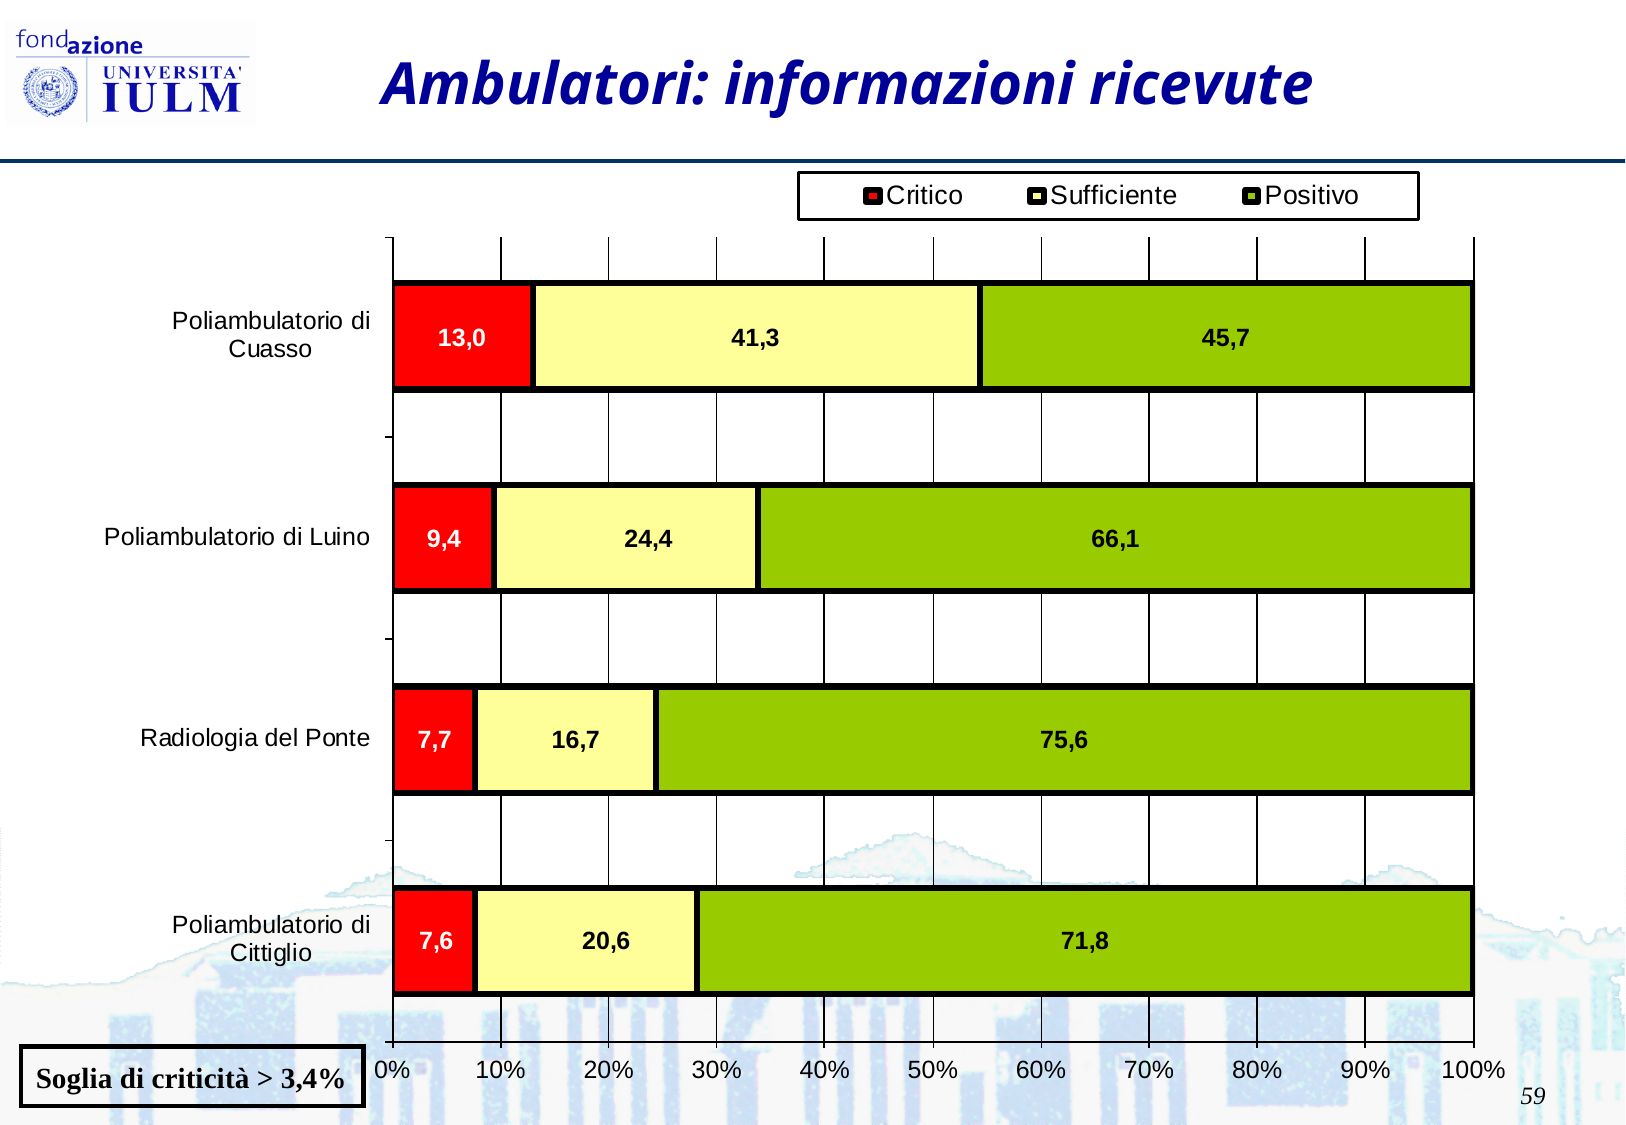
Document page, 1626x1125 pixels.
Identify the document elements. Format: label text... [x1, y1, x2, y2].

text_box Ambulatori: informazioni ricevute [304, 18, 1392, 144]
picture [5, 19, 256, 127]
picture [81, 159, 1544, 1118]
text_box Soglia di criticità > 3,4% [21, 1046, 364, 1106]
